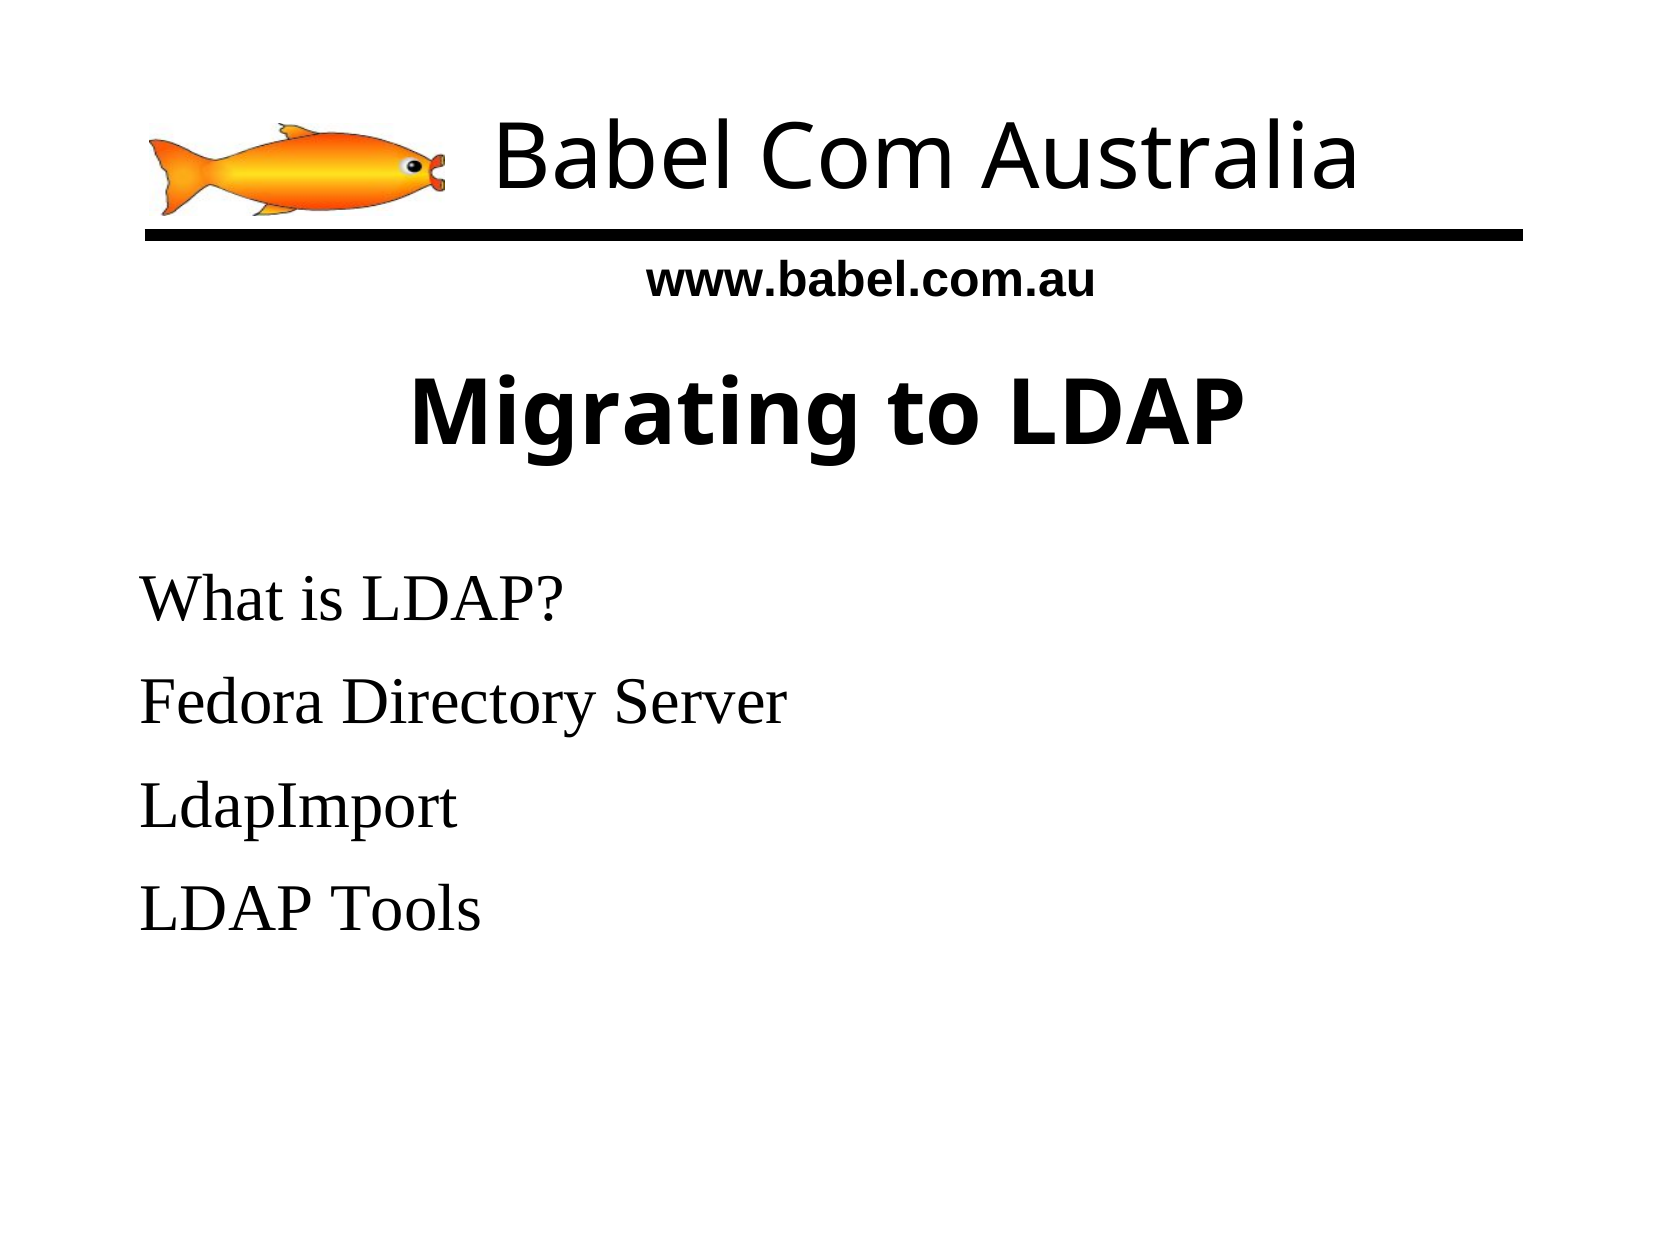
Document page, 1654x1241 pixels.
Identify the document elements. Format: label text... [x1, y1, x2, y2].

title Migrating to LDAP [126, 322, 1528, 497]
list What is LDAP? Fedora Directory Server LdapImport LDAP Tools [121, 560, 1534, 1127]
picture [149, 123, 445, 216]
